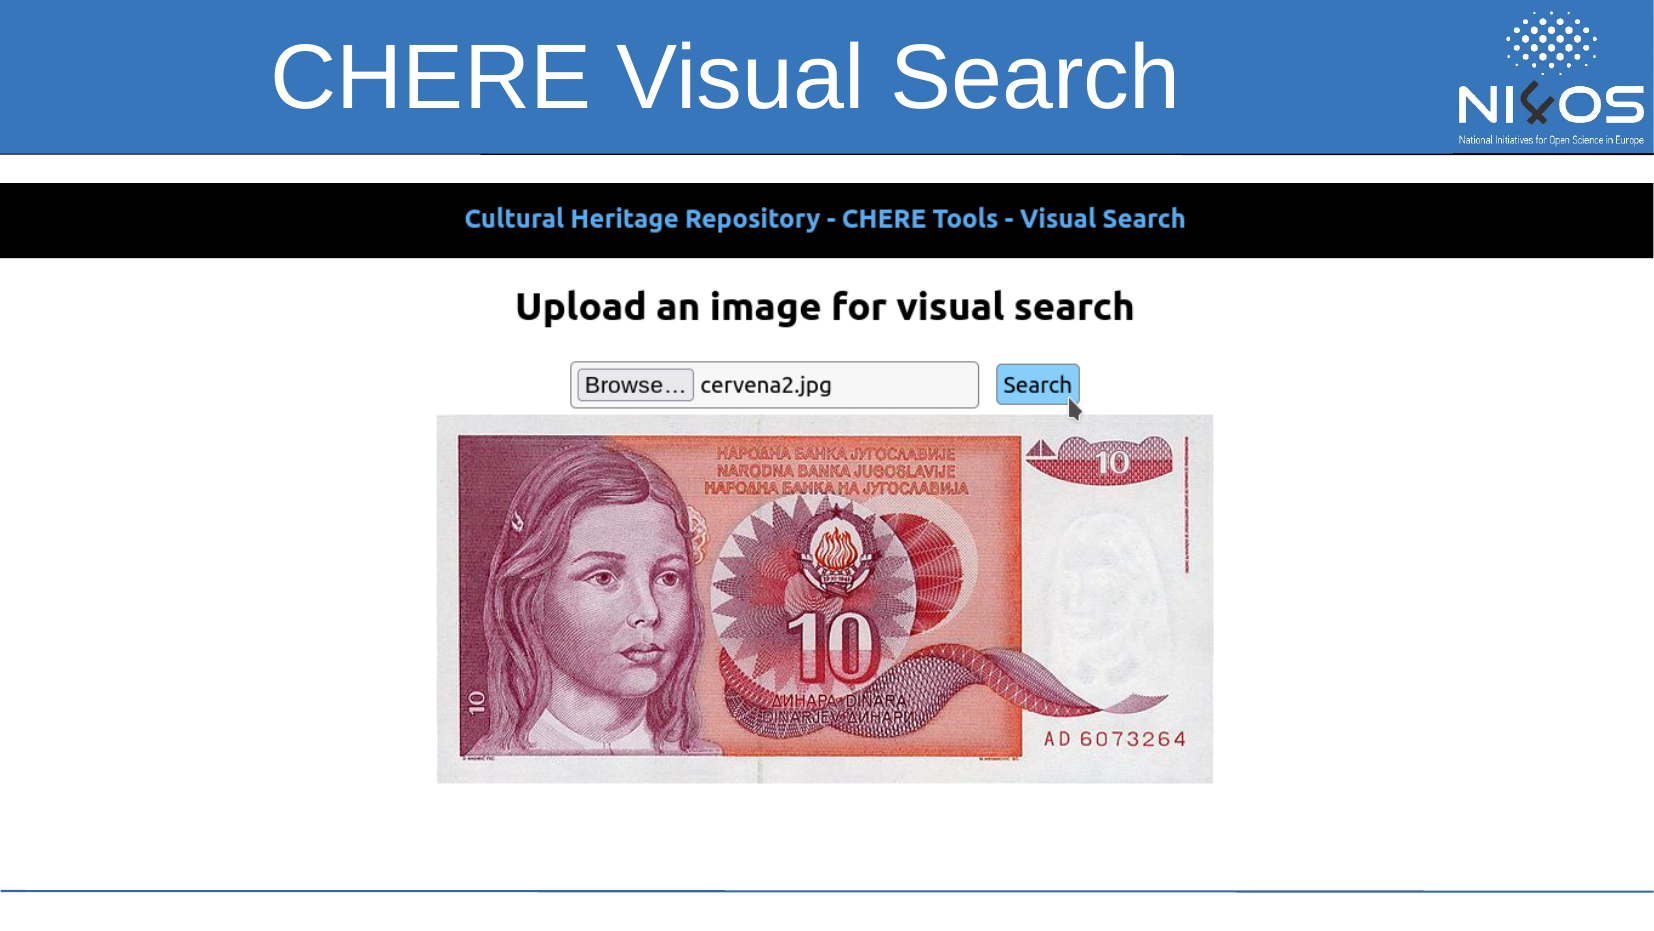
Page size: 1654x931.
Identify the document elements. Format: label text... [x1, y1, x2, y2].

picture [1453, 0, 1654, 153]
title CHERE Visual Search [0, 0, 1453, 154]
picture [0, 183, 1654, 810]
